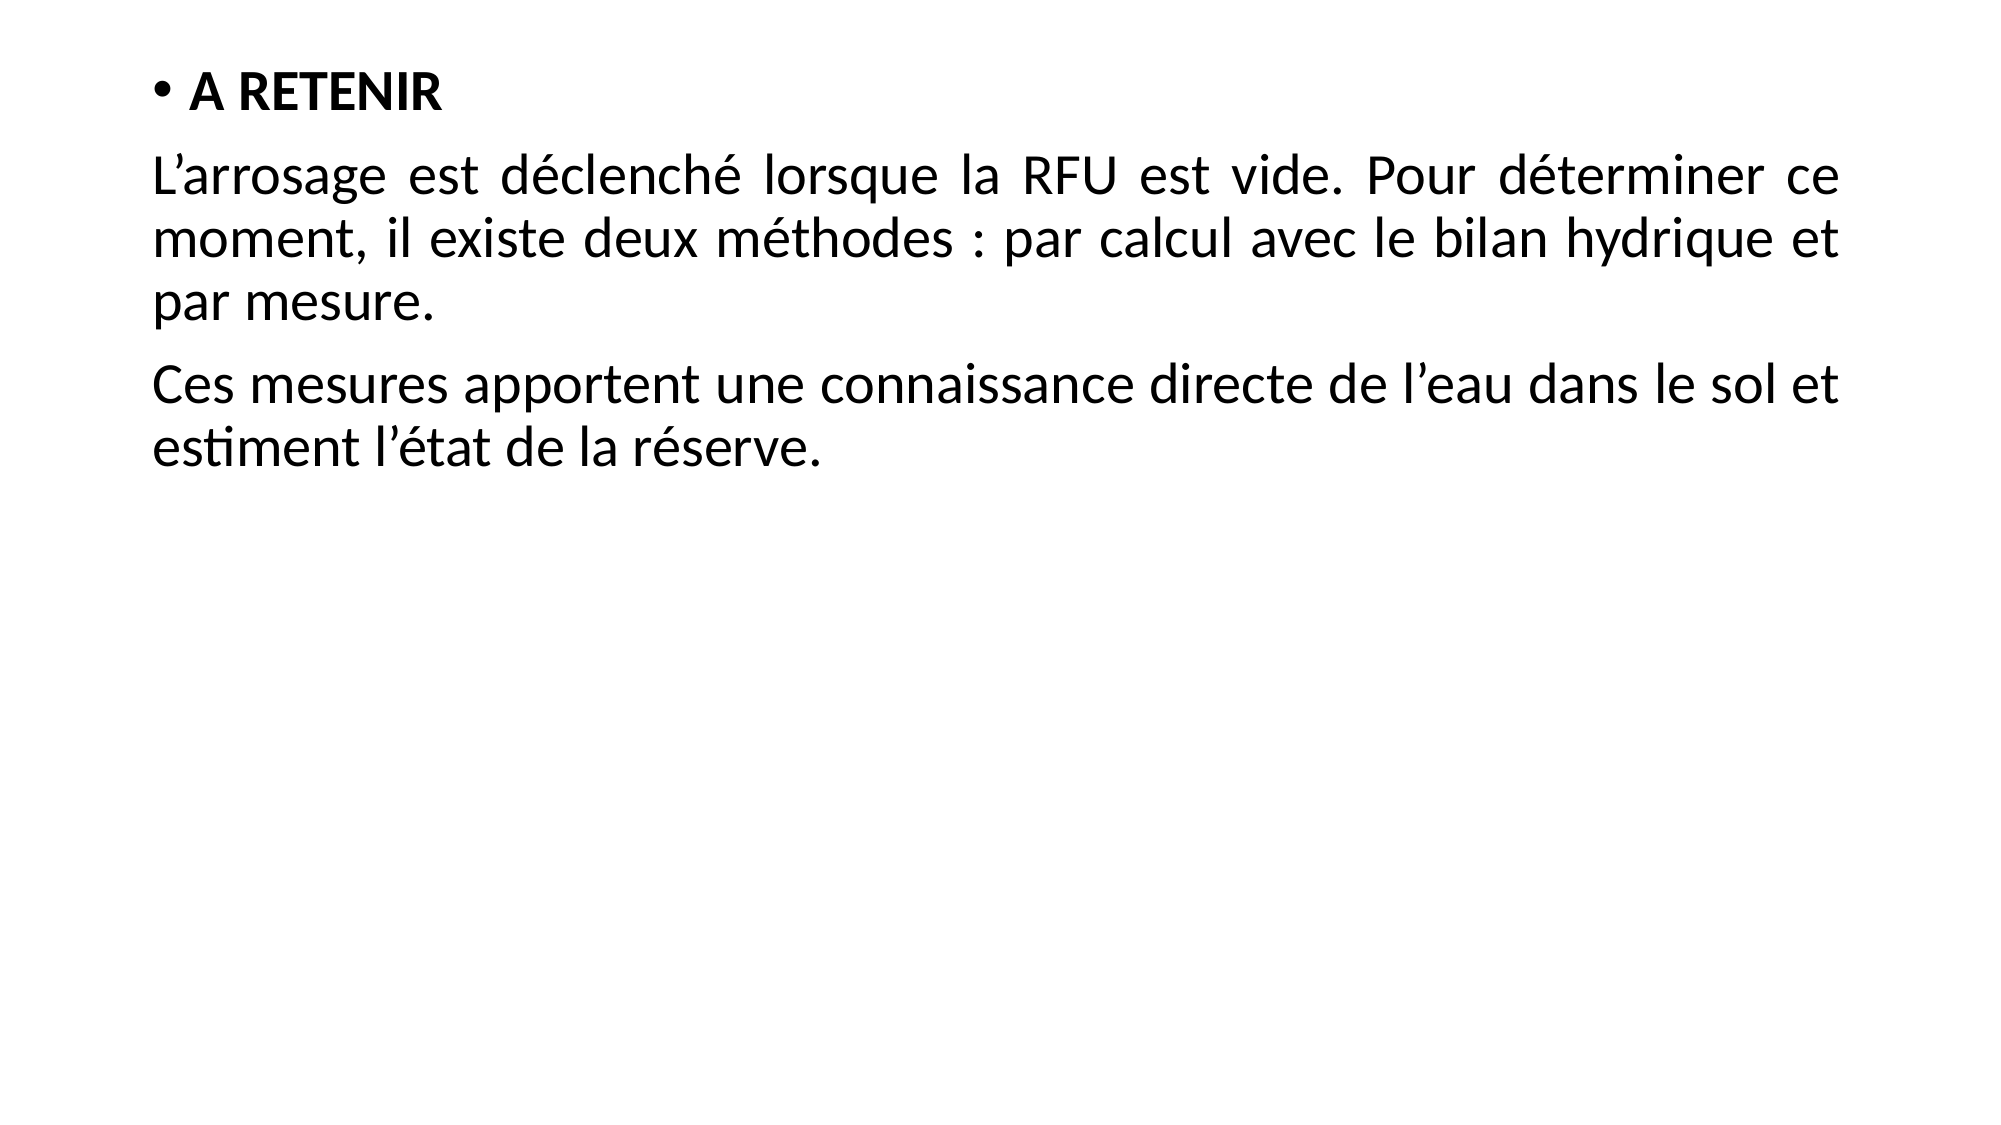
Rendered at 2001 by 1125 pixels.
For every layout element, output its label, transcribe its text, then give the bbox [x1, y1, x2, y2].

list A RETENIR L’arrosage est déclenché lorsque la RFU est vide. Pour déterminer ce moment, il existe deux méthodes : par calcul avec le bilan hydrique et par mesure. Ces mesures apportent une connaissance directe de l’eau dans le sol et estiment l’état de la réserve. [137, 52, 1863, 1014]
